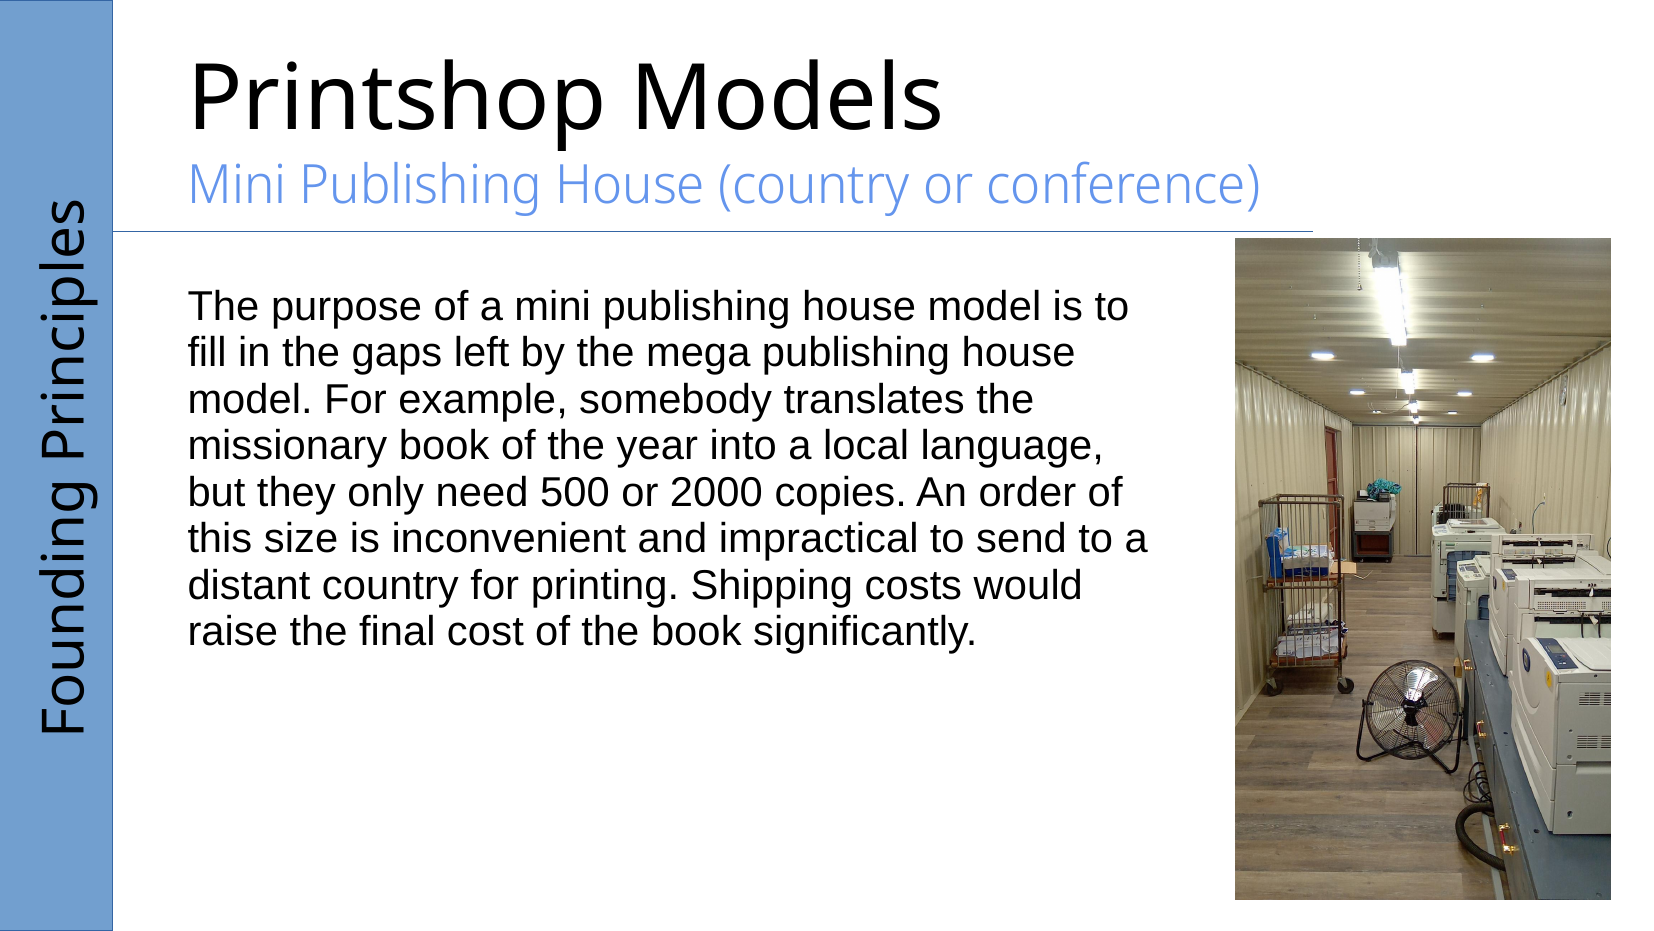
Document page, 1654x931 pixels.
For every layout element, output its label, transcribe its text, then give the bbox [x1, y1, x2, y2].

text_box Founding Principles [13, 37, 105, 901]
title Printshop Models [187, 33, 1571, 125]
picture [1235, 238, 1611, 901]
subtitle The purpose of a mini publishing house model is to fill in the gaps left by the mega publishing house model. For example, somebody translates the missionary book of the year into a local language, but they only need 500 or 2000 copies. An order of this size is inconvenient and impractical to send to a distant country for printing. Shipping costs would raise the final cost of the book significantly. [187, 282, 1163, 931]
title Mini Publishing House (country or conference) [187, 125, 1571, 239]
text_box [0, 0, 113, 931]
